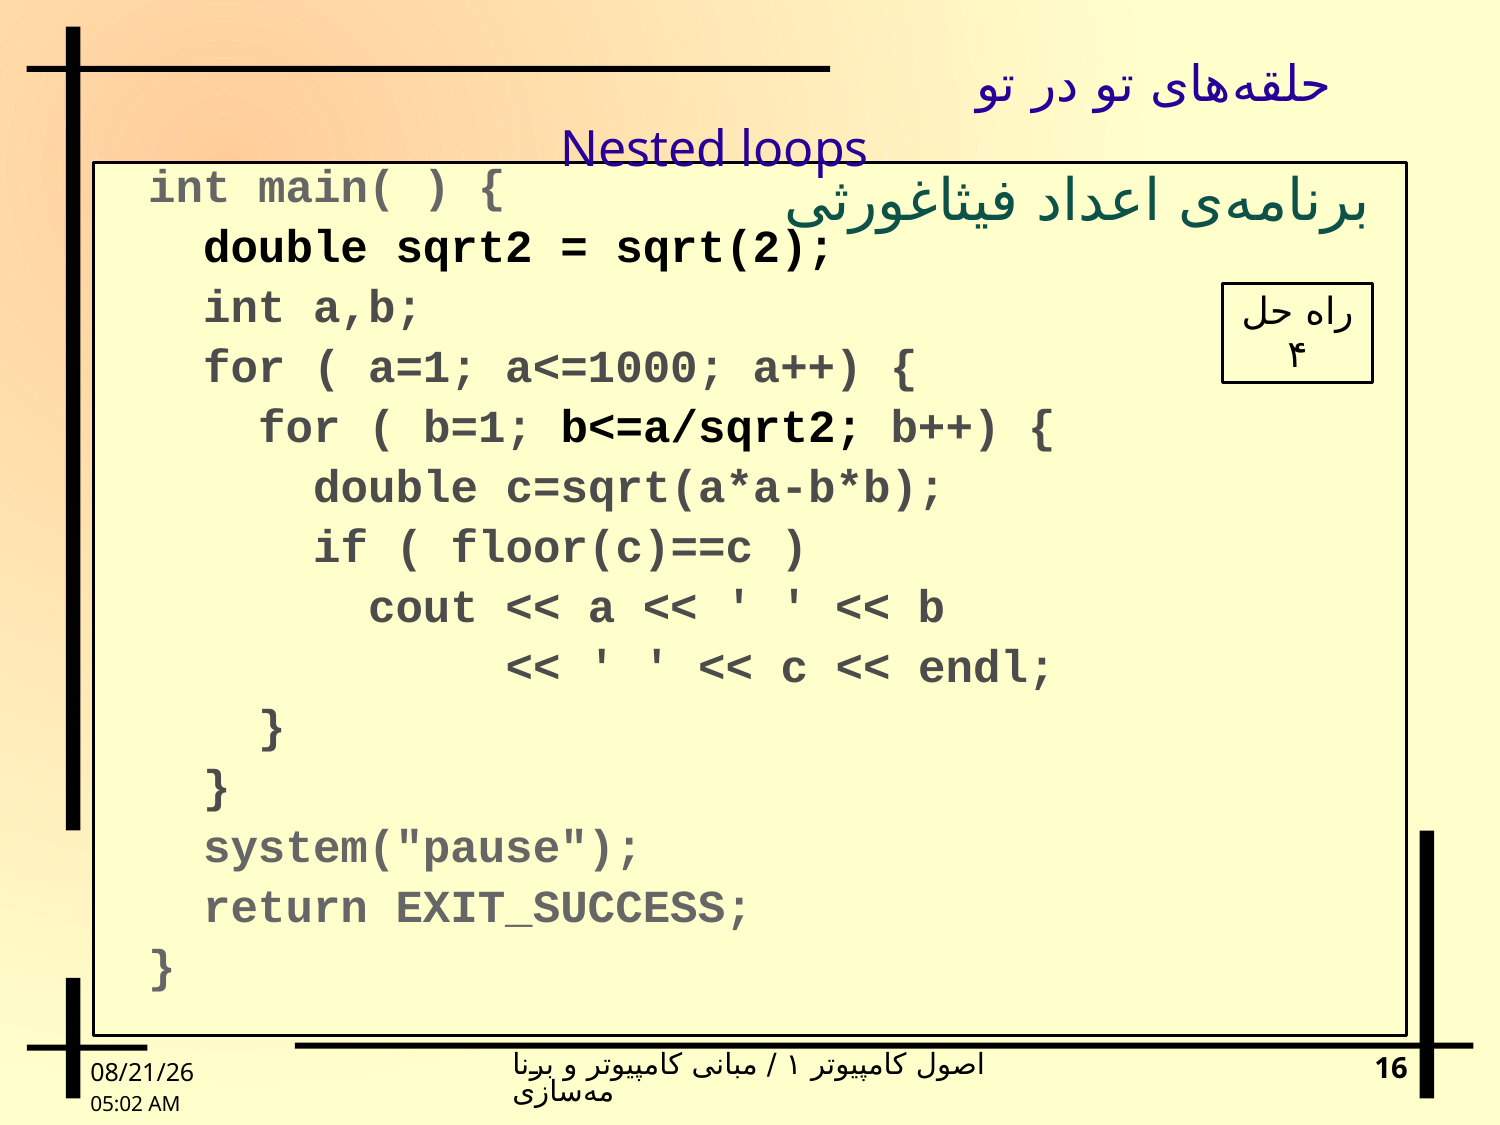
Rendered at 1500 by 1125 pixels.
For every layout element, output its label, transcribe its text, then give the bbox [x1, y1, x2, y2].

list int main( ) { double sqrt2 = sqrt(2); int a,b; for ( a=1; a<=1000; a++) { for ( b=1; b<=a/sqrt2; b++) { double c=sqrt(a*a-b*b); if ( floor(c)==c ) cout << a << ' ' << b << ' ' << c << endl; } } system("pause"); return EXIT_SUCCESS; } [93, 178, 1407, 1036]
text_box راه حل ۴ [1222, 283, 1373, 358]
title حلقه‌‌های تو در تو Nested loops [74, 58, 1356, 178]
list برنامه‌ی اعداد فیثاغورثی [105, 166, 1423, 279]
